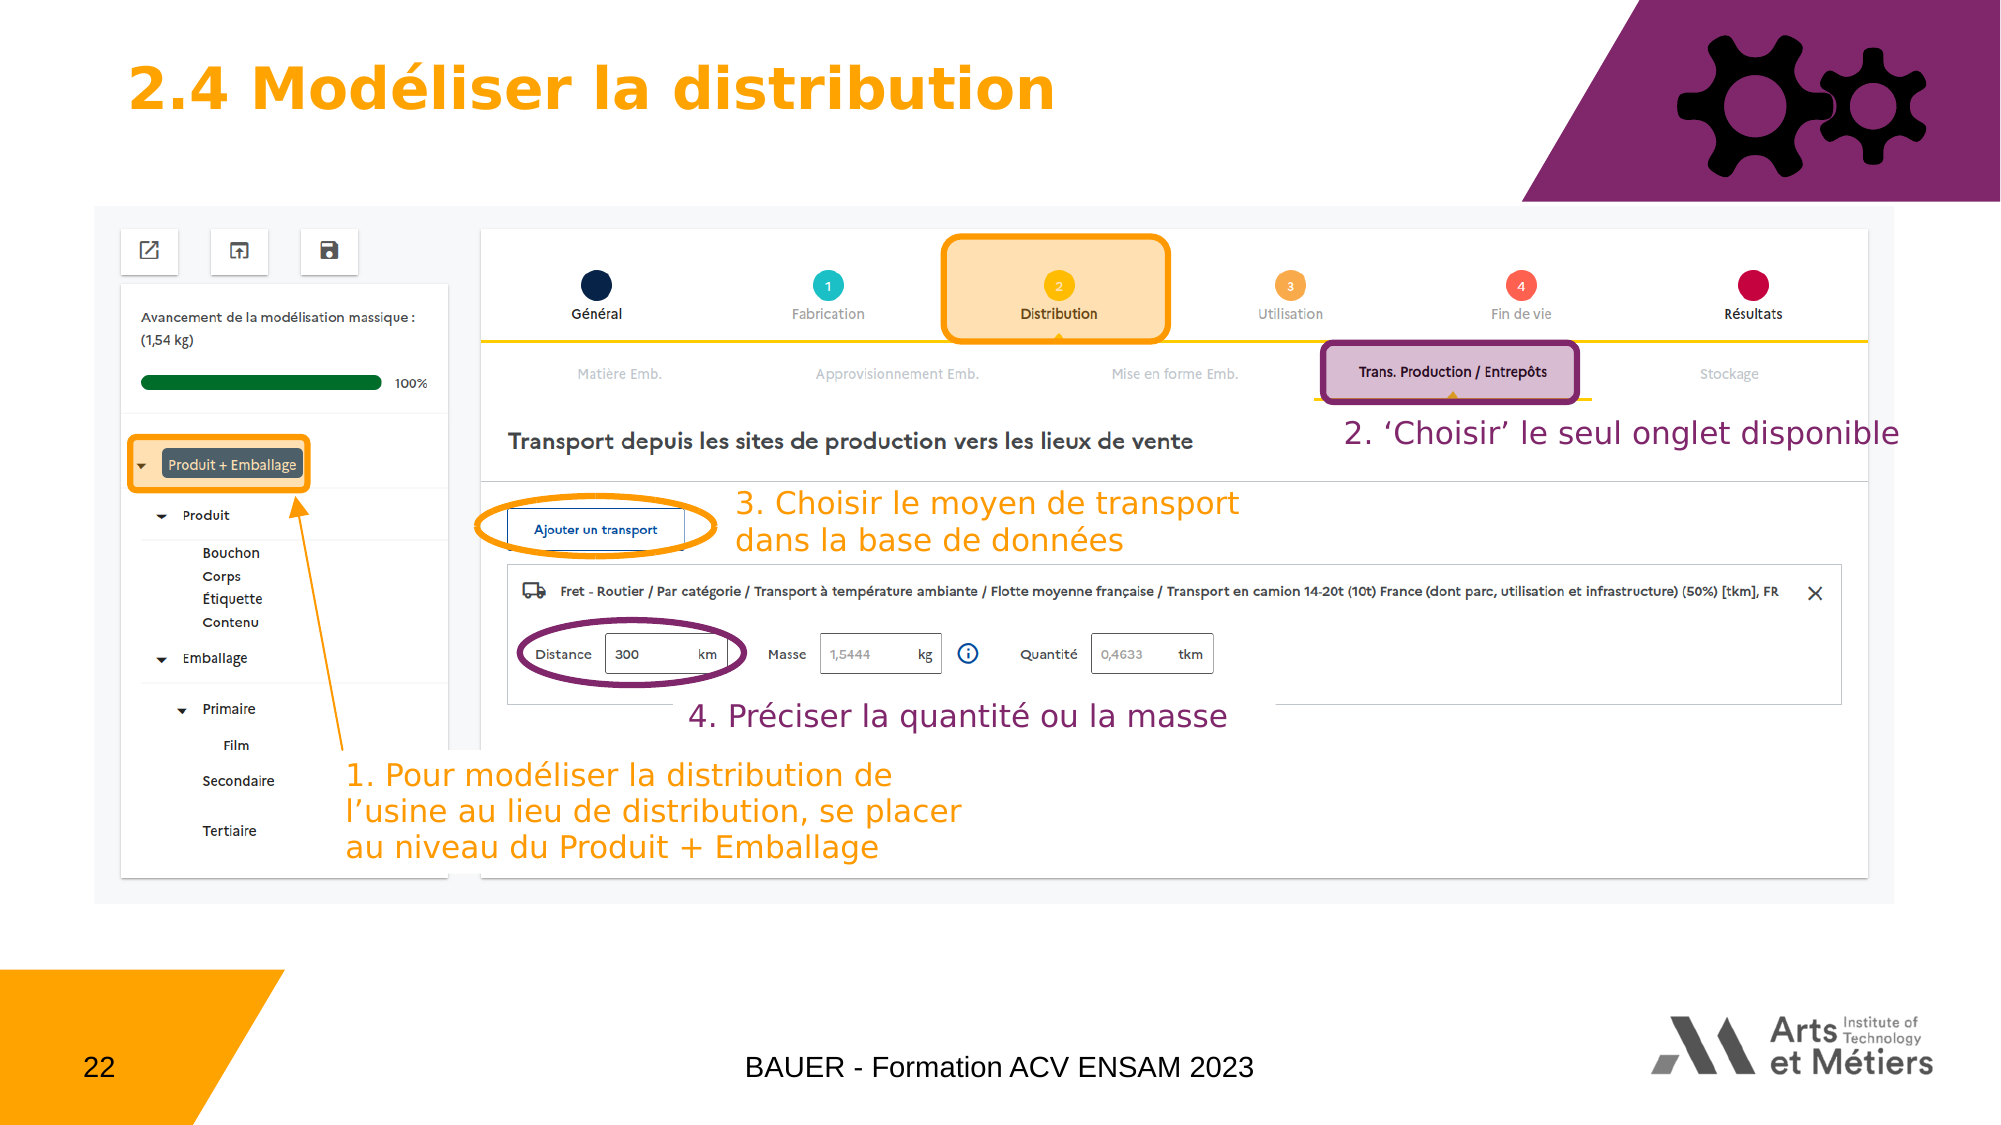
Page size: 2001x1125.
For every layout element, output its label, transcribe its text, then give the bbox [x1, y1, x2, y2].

text_box [1323, 342, 1577, 402]
text_box 3. Choisir le moyen de transport dans la base de données [720, 478, 1323, 566]
picture [1677, 35, 1927, 178]
title 2.4 Modéliser la distribution [112, 51, 1512, 166]
text_box [130, 437, 308, 491]
text_box 4. Préciser la quantité ou la masse [673, 690, 1276, 751]
text_box [943, 236, 1169, 342]
text_box 2. ‘Choisir’ le seul onglet disponible [1328, 408, 1938, 460]
text_box 1. Pour modéliser la distribution de l’usine au lieu de distribution, se placer au niveau du Produit + Emballage [330, 750, 1010, 874]
picture [1631, 997, 1952, 1093]
picture [94, 206, 1895, 904]
